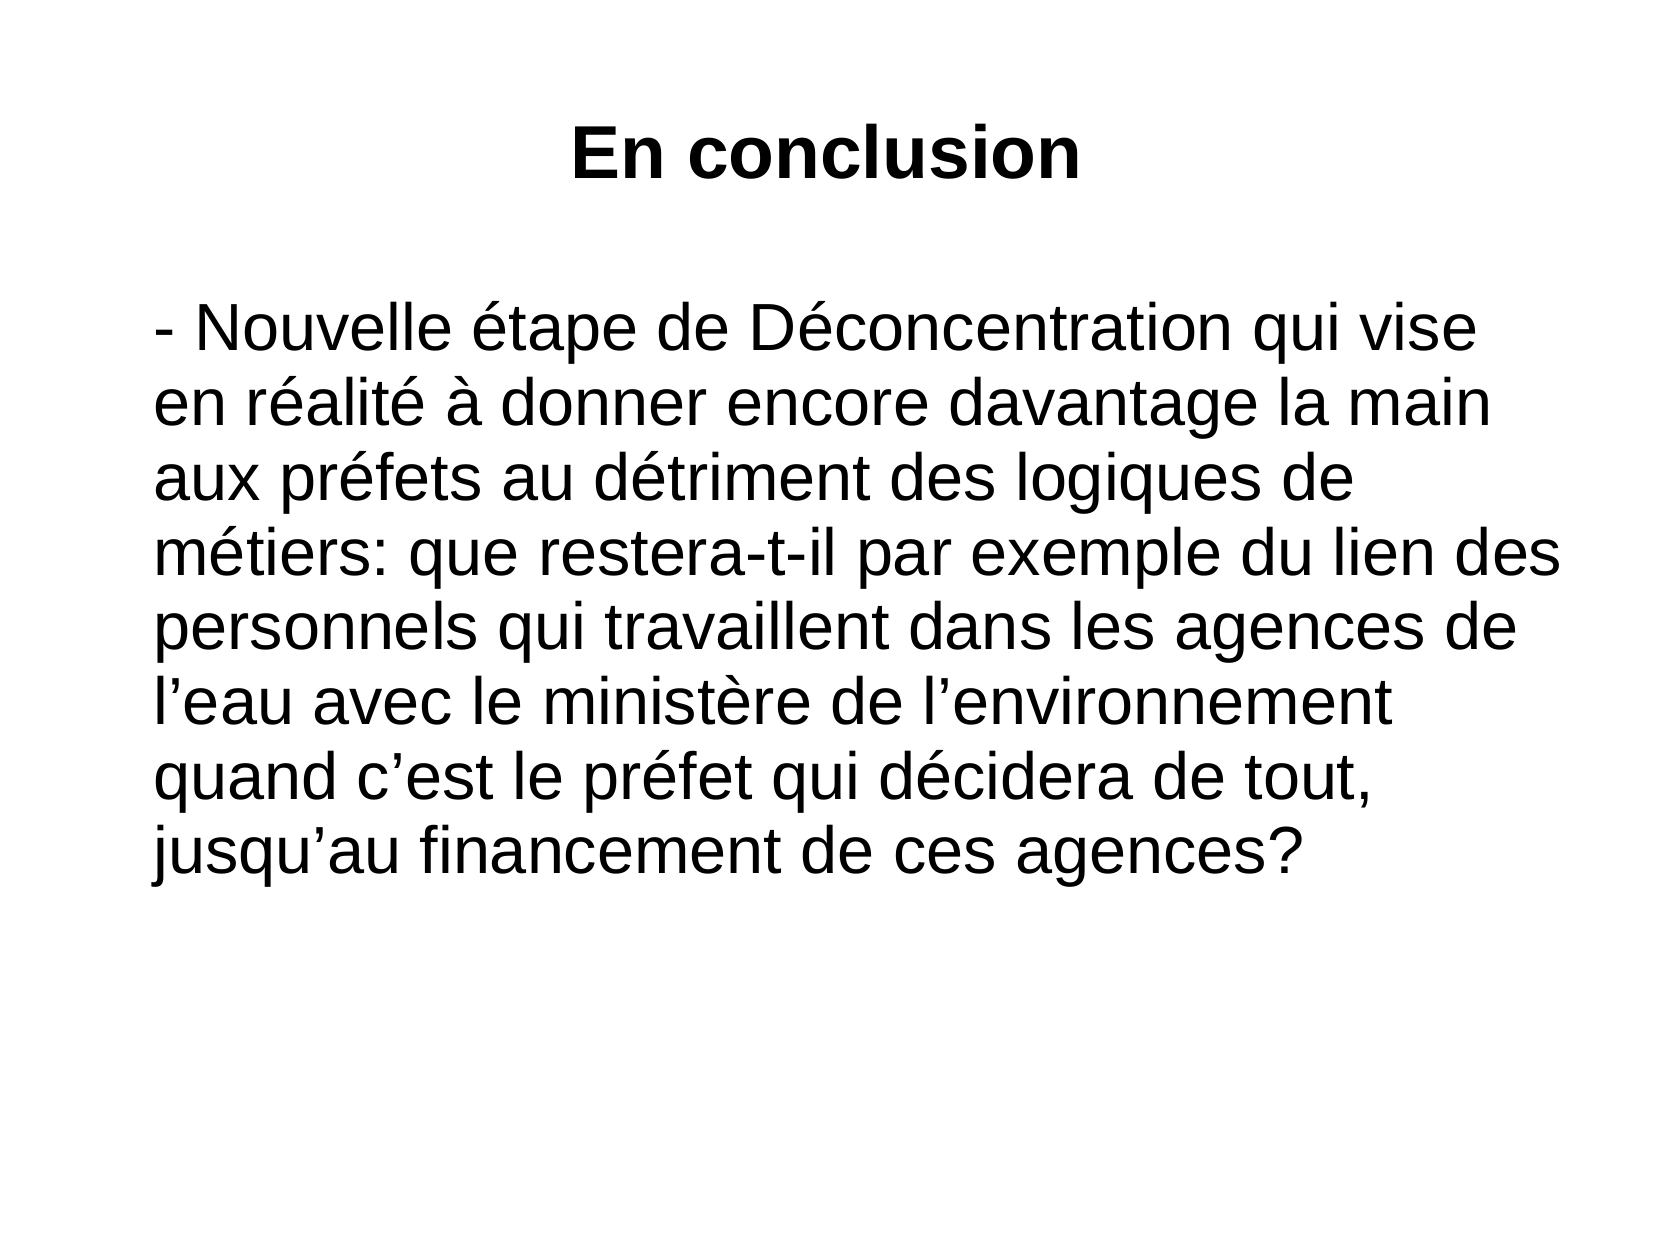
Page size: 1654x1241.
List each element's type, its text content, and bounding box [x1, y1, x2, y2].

title En conclusion [82, 49, 1571, 257]
list - Nouvelle étape de Déconcentration qui vise en réalité à donner encore davantage la main aux préfets au détriment des logiques de métiers: que restera-t-il par exemple du lien des personnels qui travaillent dans les agences de l’eau avec le ministère de l’environnement quand c’est le préfet qui décidera de tout, jusqu’au financement de ces agences? [82, 290, 1571, 1010]
